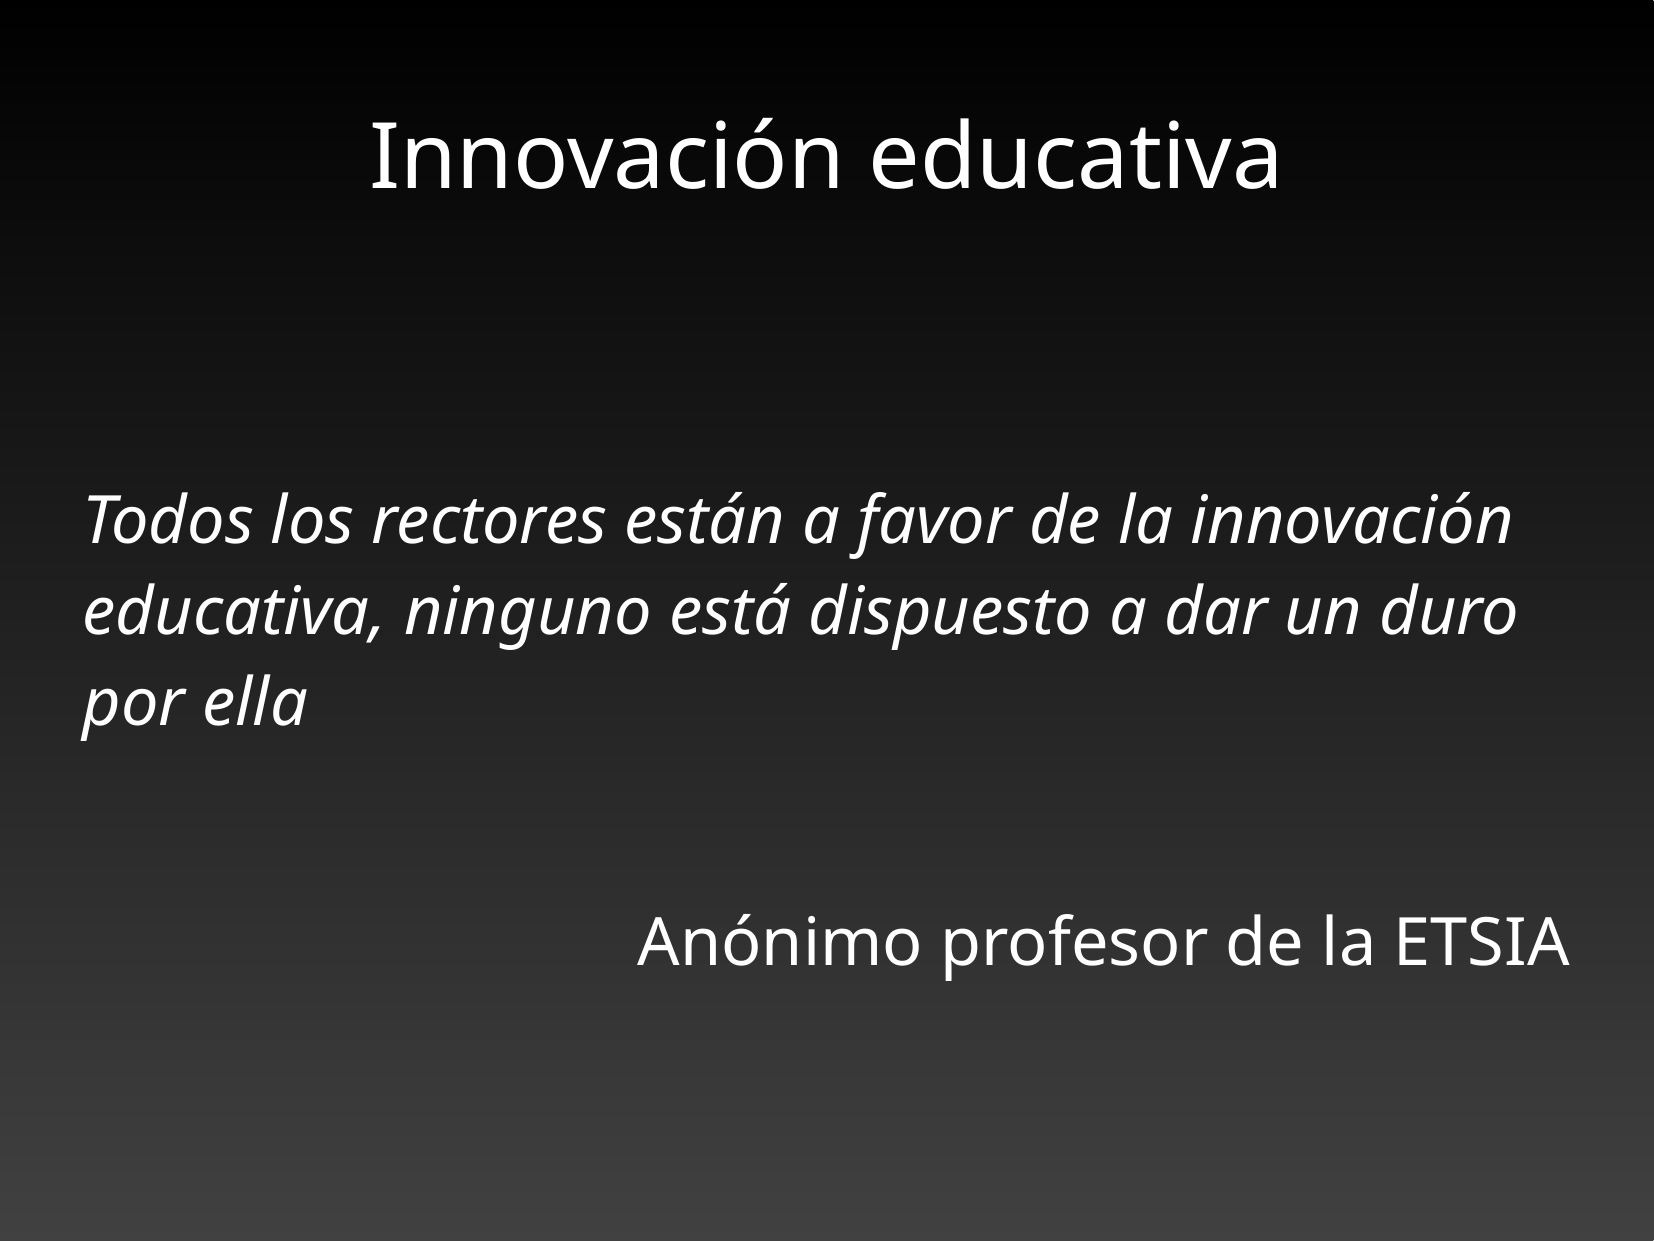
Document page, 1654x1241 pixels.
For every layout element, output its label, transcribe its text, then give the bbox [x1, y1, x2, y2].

list Todos los rectores están a favor de la innovación educativa, ninguno está dispuesto a dar un duro por ella Anónimo profesor de la ETSIA [82, 472, 1571, 1109]
title Innovación educativa [82, 49, 1571, 257]
